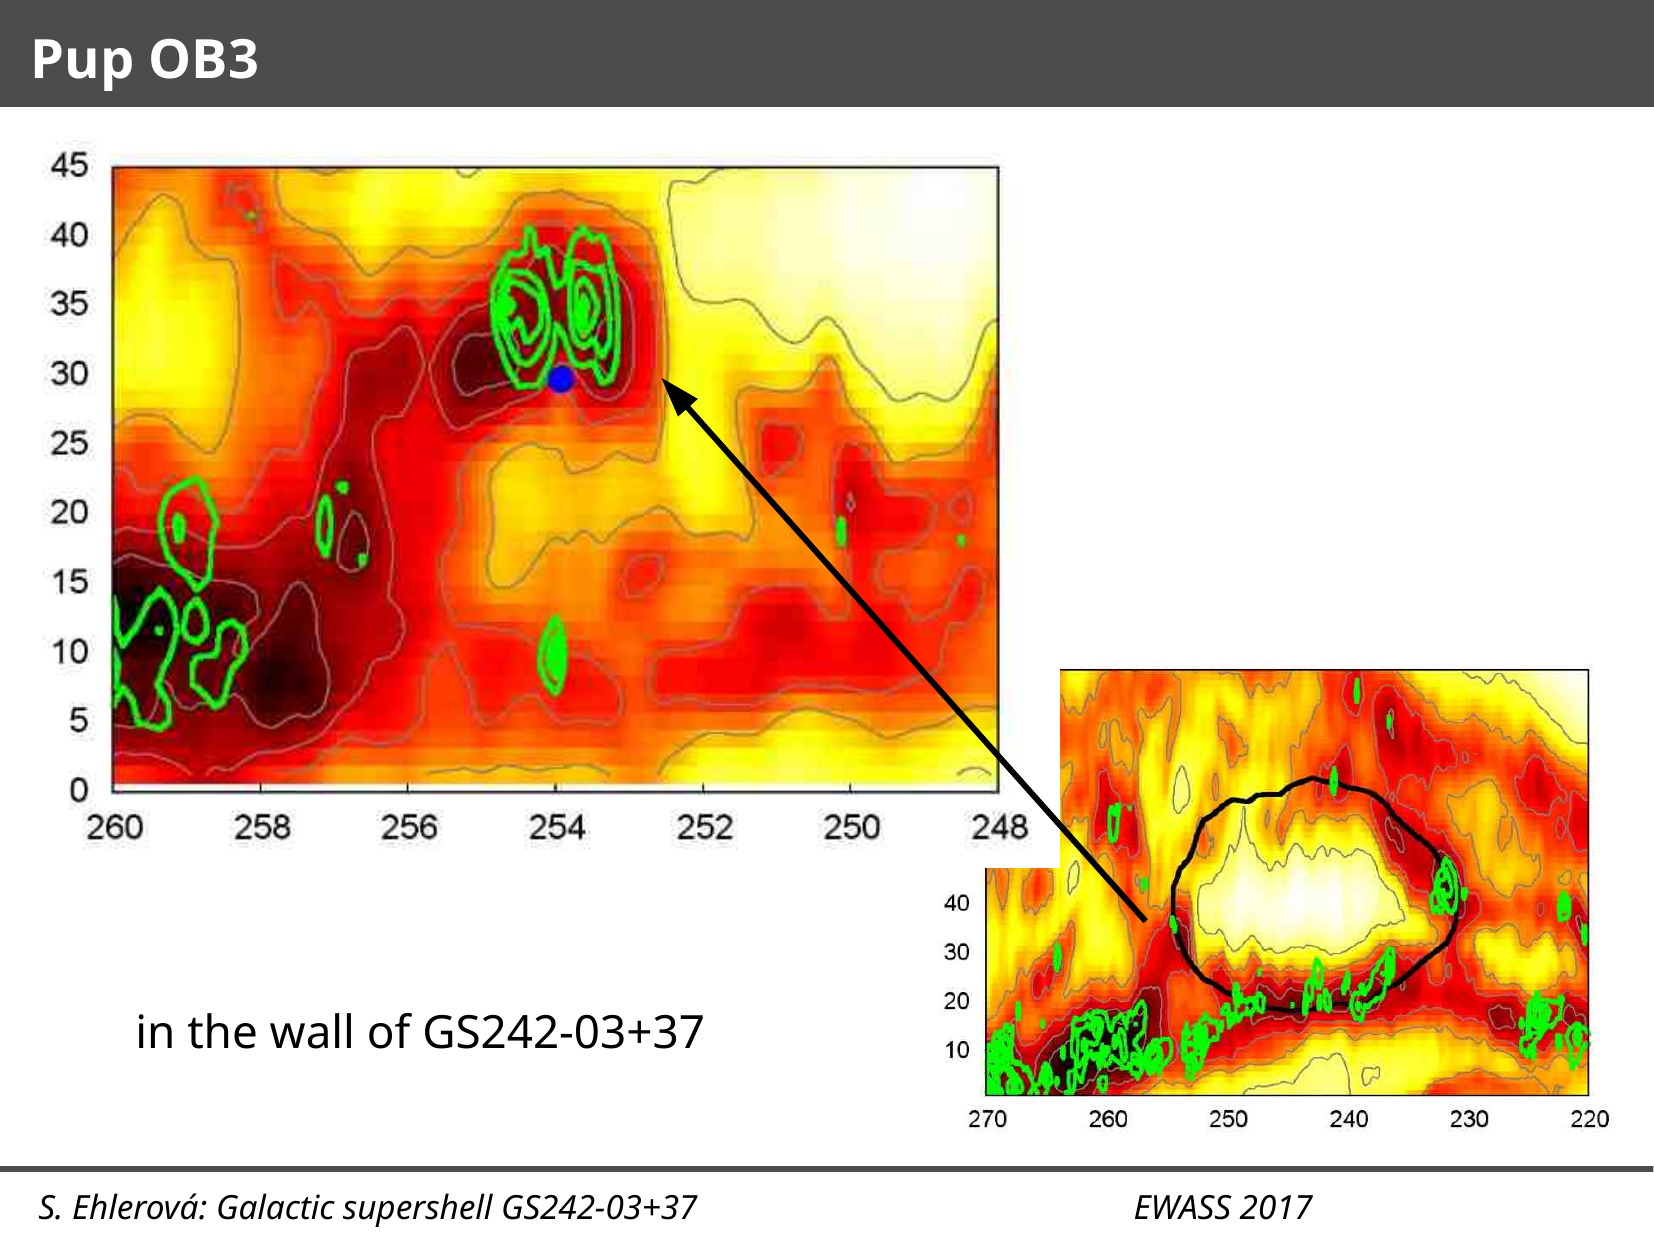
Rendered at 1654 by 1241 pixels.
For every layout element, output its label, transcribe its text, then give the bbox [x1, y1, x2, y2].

text_box S. Ehlerová: Galactic supershell GS242-03+37 EWASS 2017 [23, 1176, 1643, 1232]
picture [3, 127, 1630, 1146]
text_box in the wall of GS242-03+37 [120, 992, 792, 1063]
text_box [0, 0, 1654, 107]
text_box Pup OB3 [15, 13, 307, 95]
